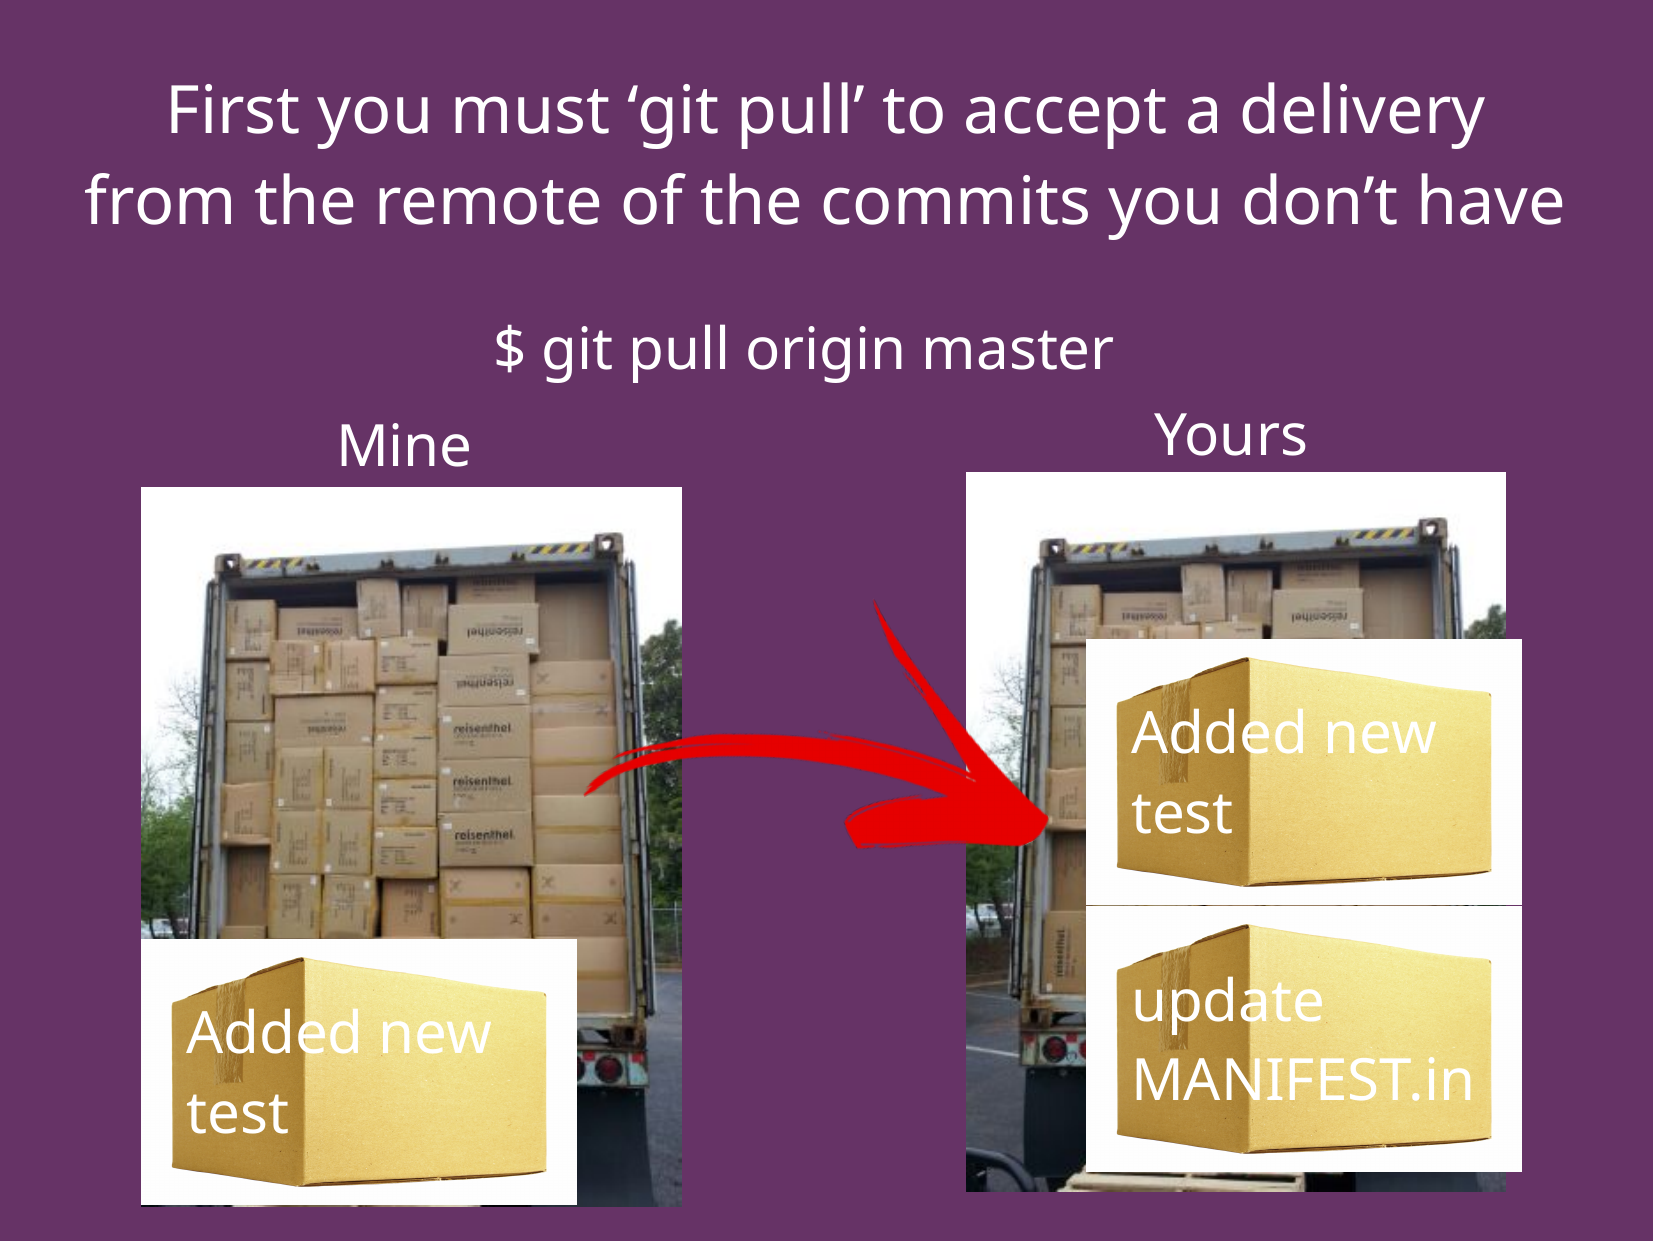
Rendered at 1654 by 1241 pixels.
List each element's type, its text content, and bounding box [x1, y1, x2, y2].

text_box Mine [321, 396, 787, 491]
picture [141, 481, 1522, 1207]
text_box Added new test [171, 984, 577, 1207]
text_box Added new test [1116, 684, 1522, 907]
text_box update MANIFEST.in [1116, 951, 1522, 1175]
text_box $ git pull origin master [478, 300, 1175, 481]
title First you must ‘git pull’ to accept a delivery from the remote of the commits you don’t have [82, 27, 1571, 279]
text_box Yours [1175, 385, 1606, 481]
